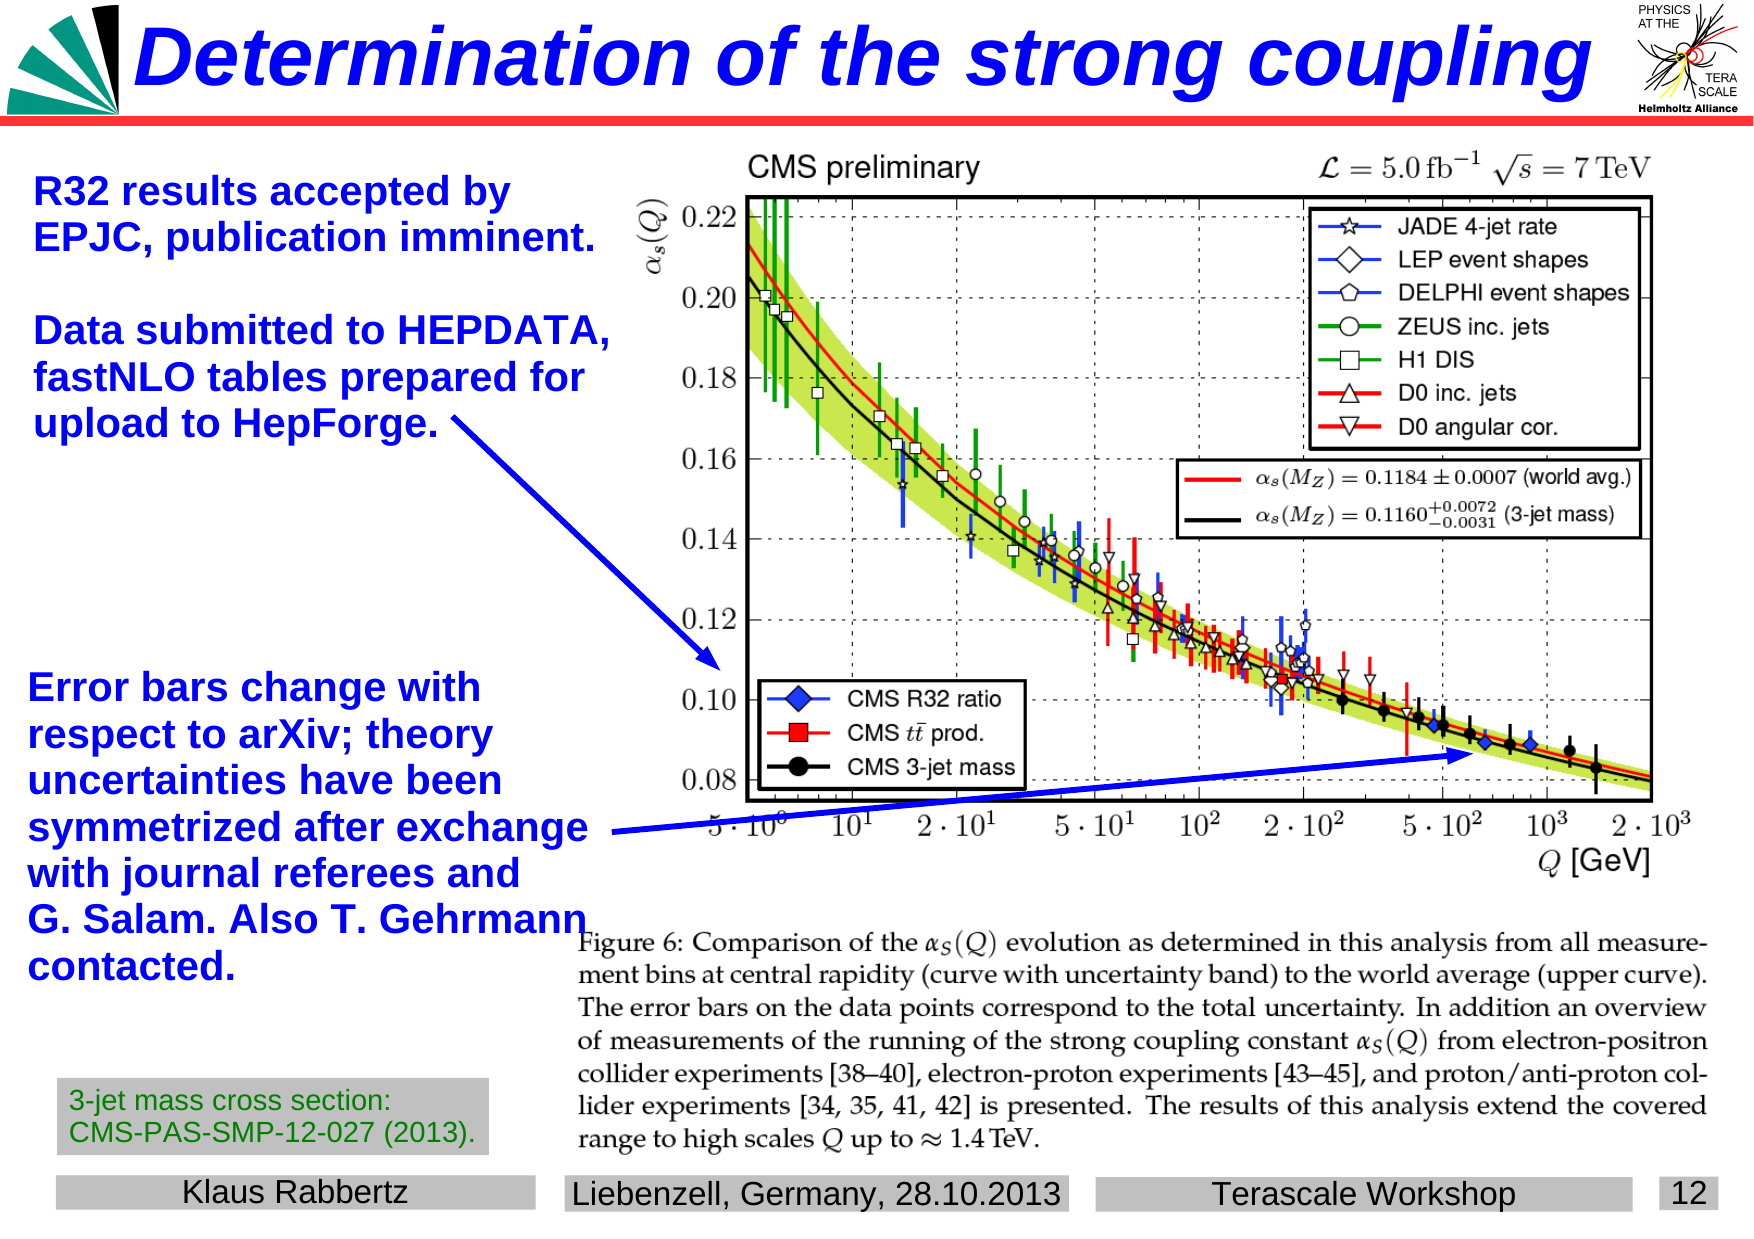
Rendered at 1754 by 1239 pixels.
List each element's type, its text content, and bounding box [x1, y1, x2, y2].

picture [7, 5, 119, 116]
title Determination of the strong coupling [123, 0, 1606, 114]
text_box 3-jet mass cross section: CMS-PAS-SMP-12-027 (2013). [57, 1077, 489, 1156]
picture [1631, 1, 1745, 115]
text_box Error bars change with respect to arXiv; theory uncertainties have been symmetrized after exchange with journal referees and G. Salam. Also T. Gehrmann contacted. [15, 657, 601, 996]
picture [567, 146, 1714, 1159]
text_box R32 results accepted by EPJC, publication imminent. Data submitted to HEPDATA, fastNLO tables prepared for upload to HepForge. [21, 161, 623, 453]
